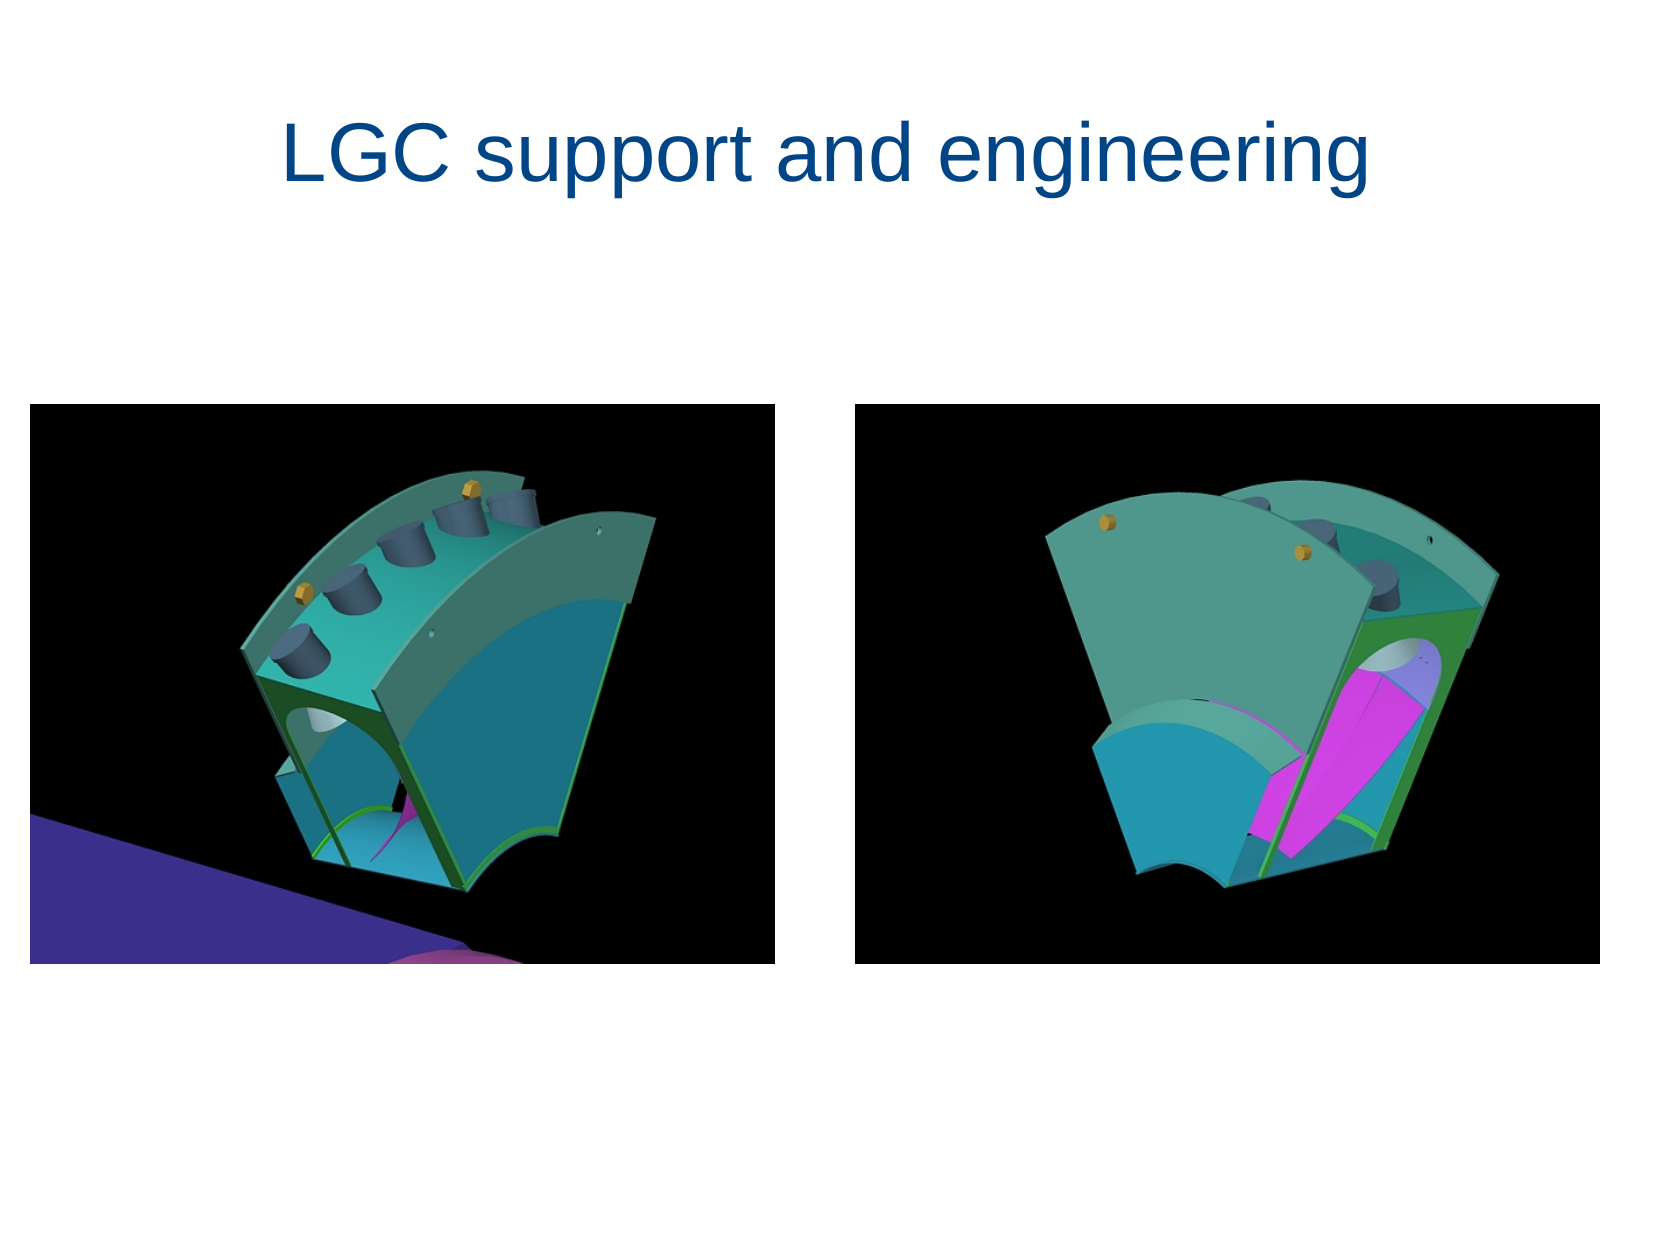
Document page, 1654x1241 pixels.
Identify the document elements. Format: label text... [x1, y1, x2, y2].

title LGC support and engineering [82, 49, 1571, 257]
picture [855, 404, 1600, 964]
picture [30, 404, 775, 964]
